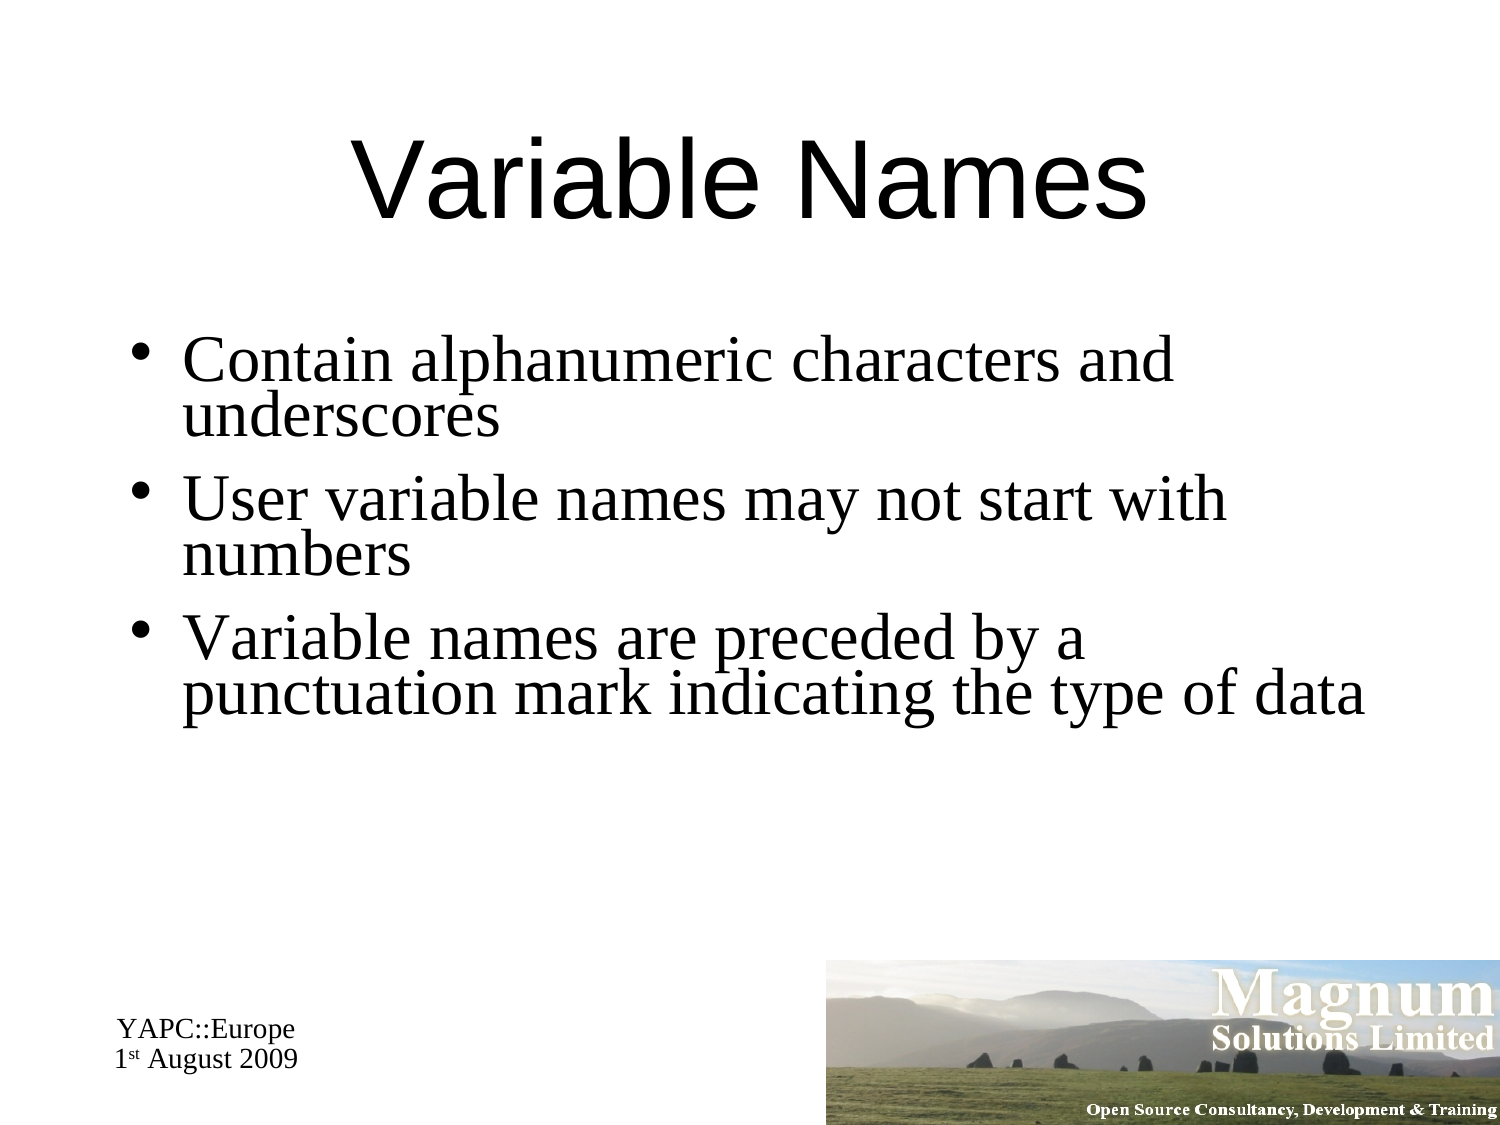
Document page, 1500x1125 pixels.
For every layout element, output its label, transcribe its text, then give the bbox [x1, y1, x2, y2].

list Contain alphanumeric characters and underscores User variable names may not start with numbers Variable names are preceded by a punctuation mark indicating the type of data [112, 337, 1388, 745]
picture [826, 960, 1500, 1125]
title Variable Names [112, 62, 1388, 250]
